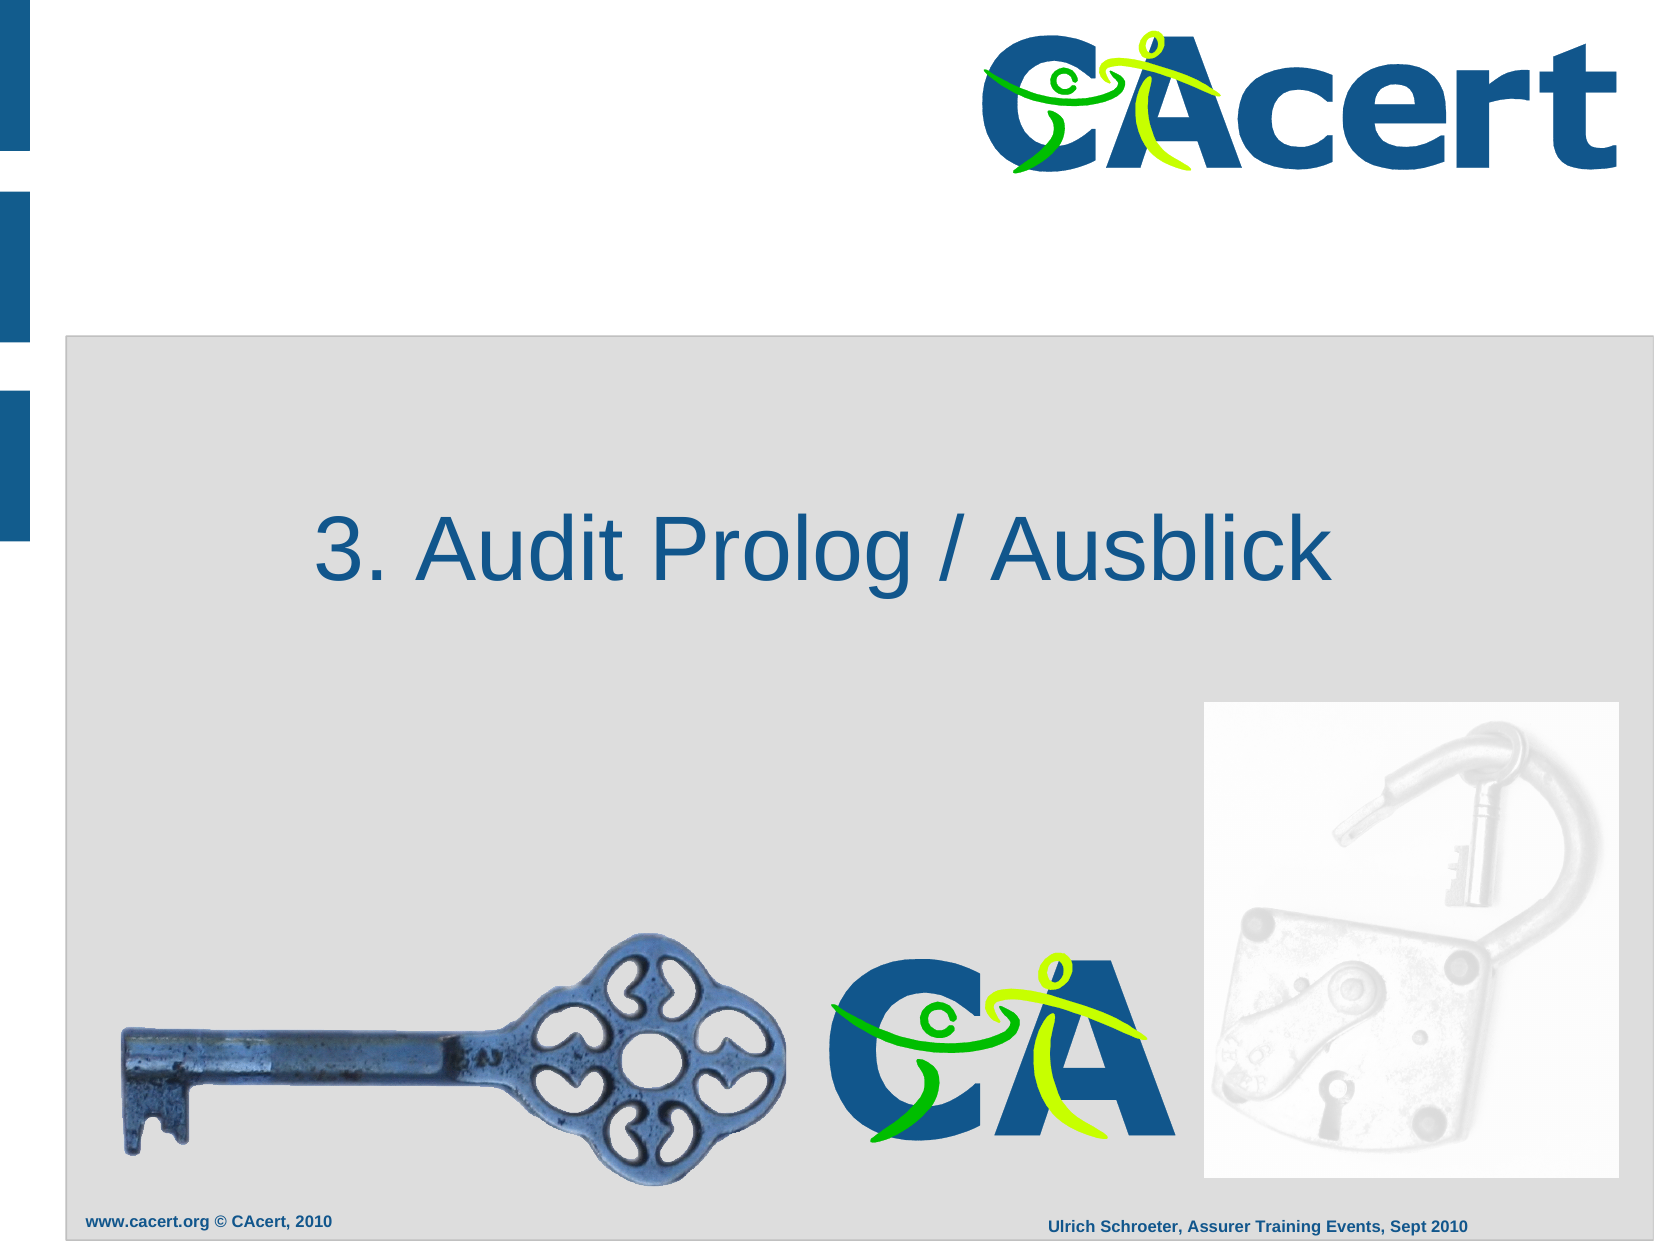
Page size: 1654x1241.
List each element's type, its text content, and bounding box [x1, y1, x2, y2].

picture [1204, 702, 1619, 1178]
picture [826, 950, 1177, 1145]
picture [106, 915, 800, 1203]
title 3. Audit Prolog / Ausblick [118, 442, 1530, 601]
